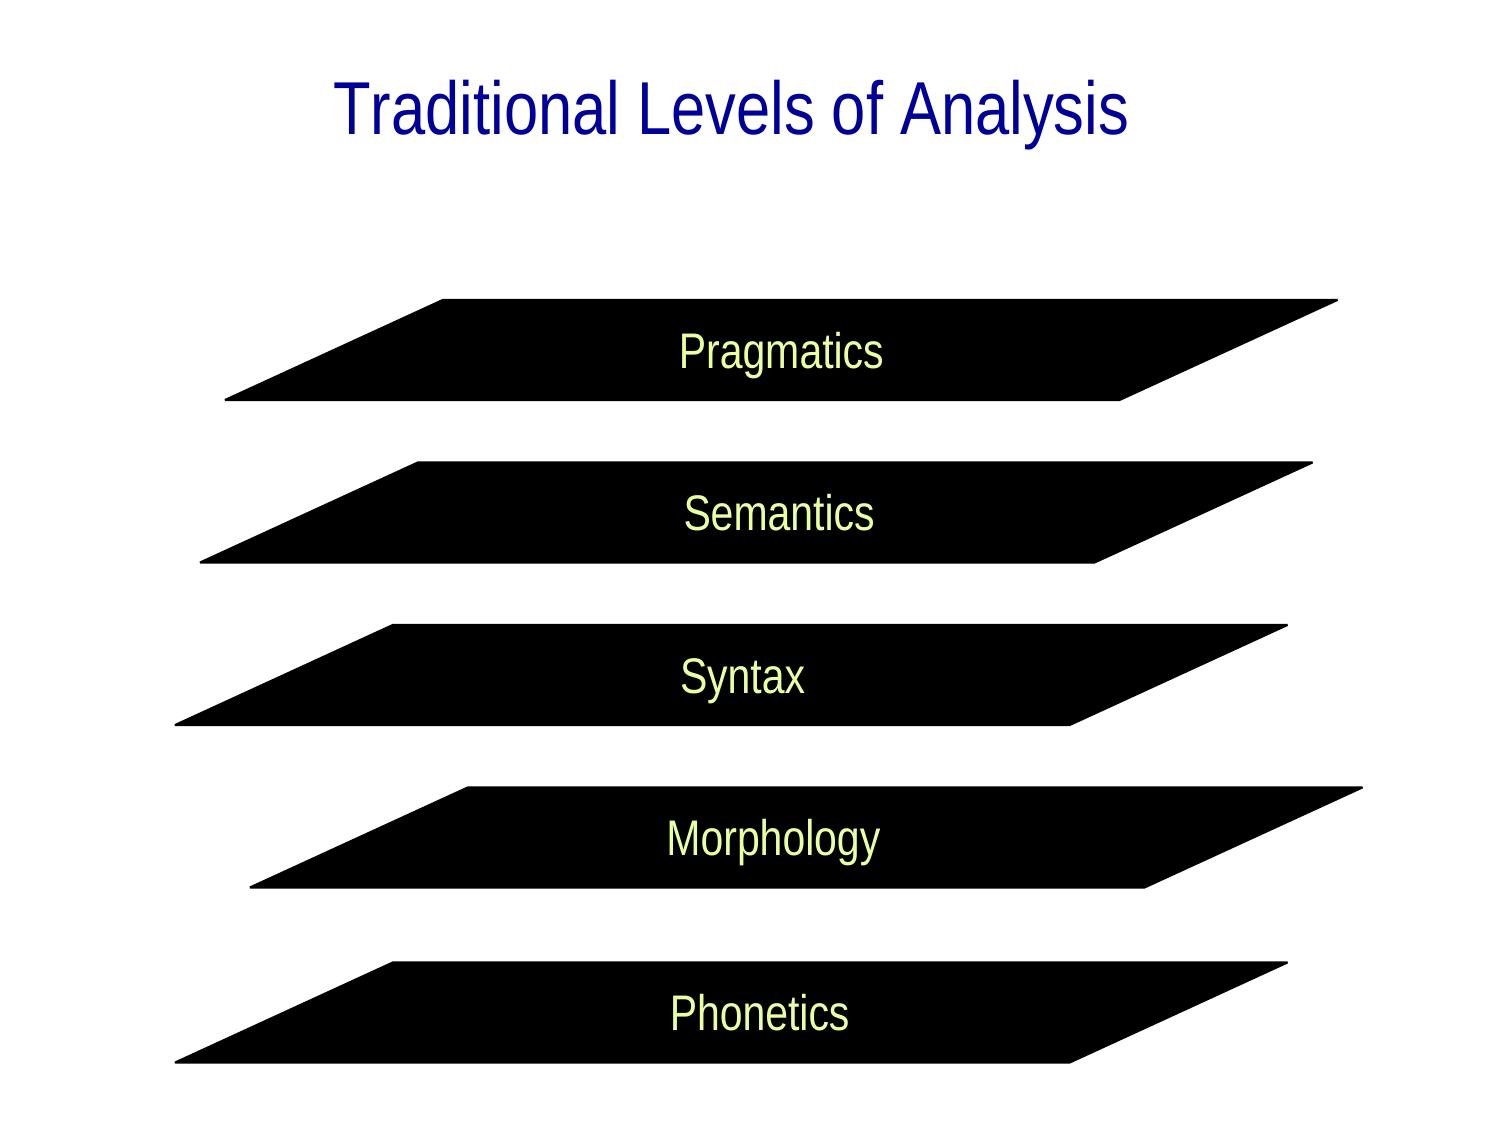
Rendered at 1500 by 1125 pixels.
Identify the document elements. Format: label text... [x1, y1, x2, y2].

text_box Phonetics [174, 962, 1288, 1063]
text_box Syntax [174, 624, 1288, 726]
text_box Morphology [249, 787, 1363, 888]
text_box Pragmatics [225, 299, 1338, 400]
text_box Semantics [200, 462, 1313, 563]
text_box Traditional Levels of Analysis [251, 56, 1213, 159]
